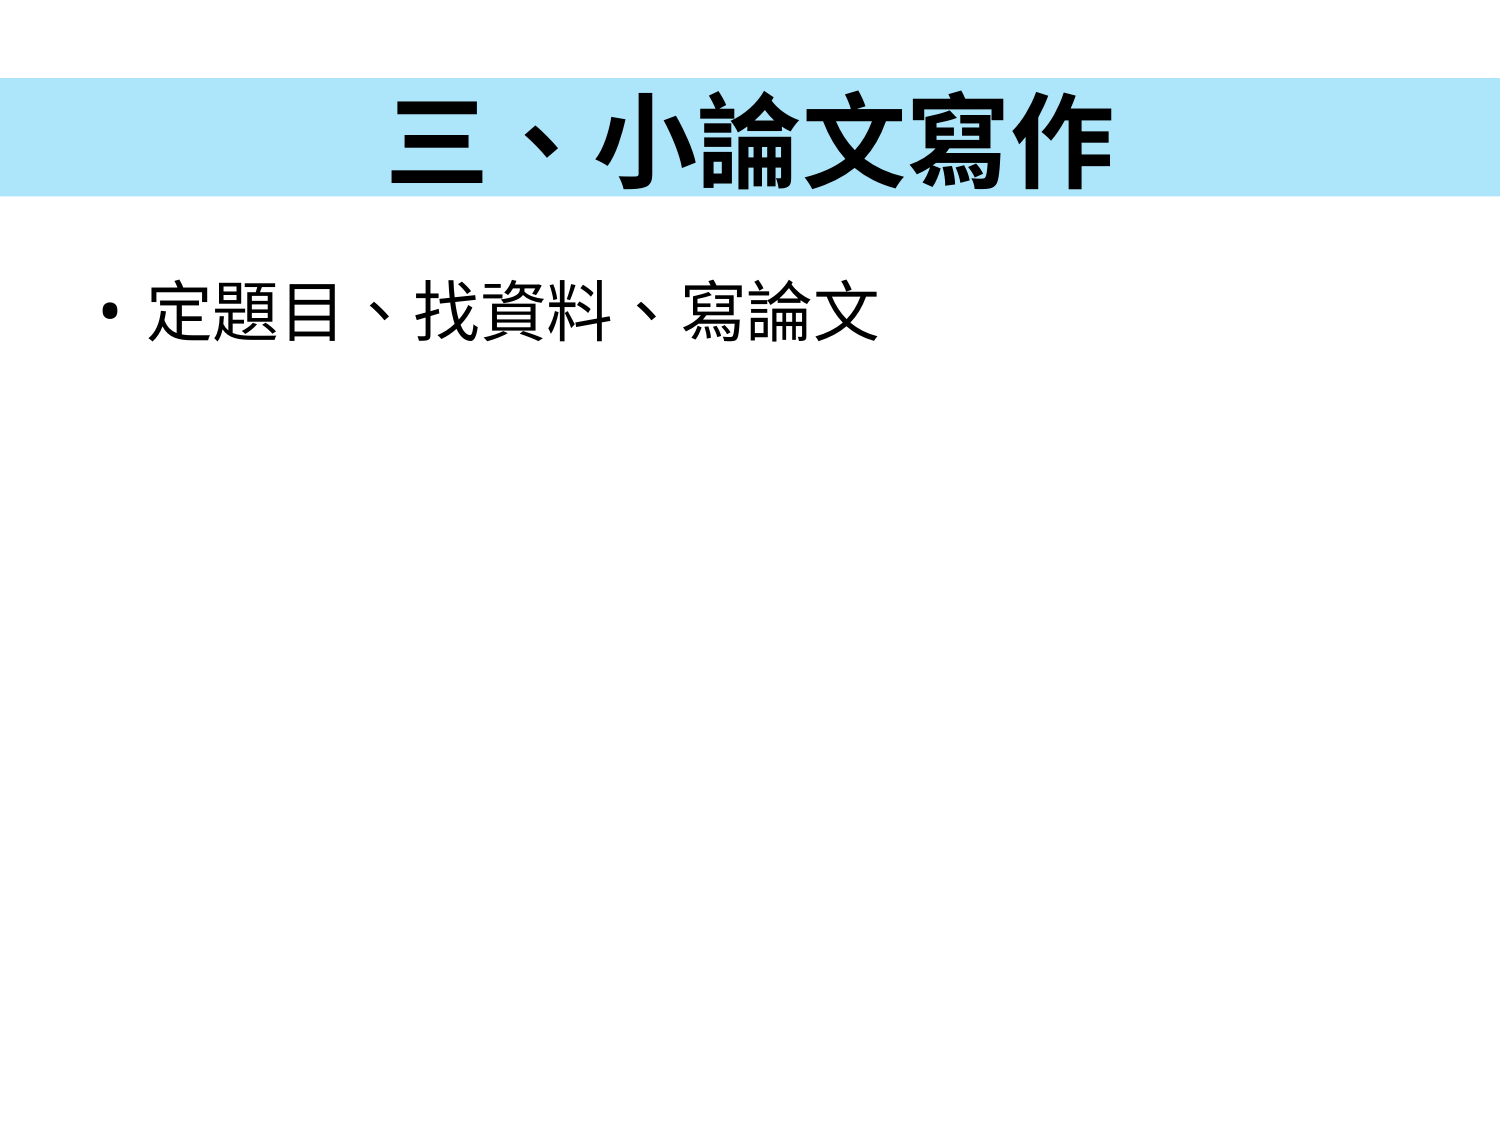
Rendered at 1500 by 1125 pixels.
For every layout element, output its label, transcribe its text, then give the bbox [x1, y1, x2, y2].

text_box [0, 78, 75, 197]
text_box [1426, 78, 1500, 197]
list 定題目、找資料、寫論文 [75, 262, 1426, 1005]
title 三、小論文寫作 [75, 45, 1426, 233]
